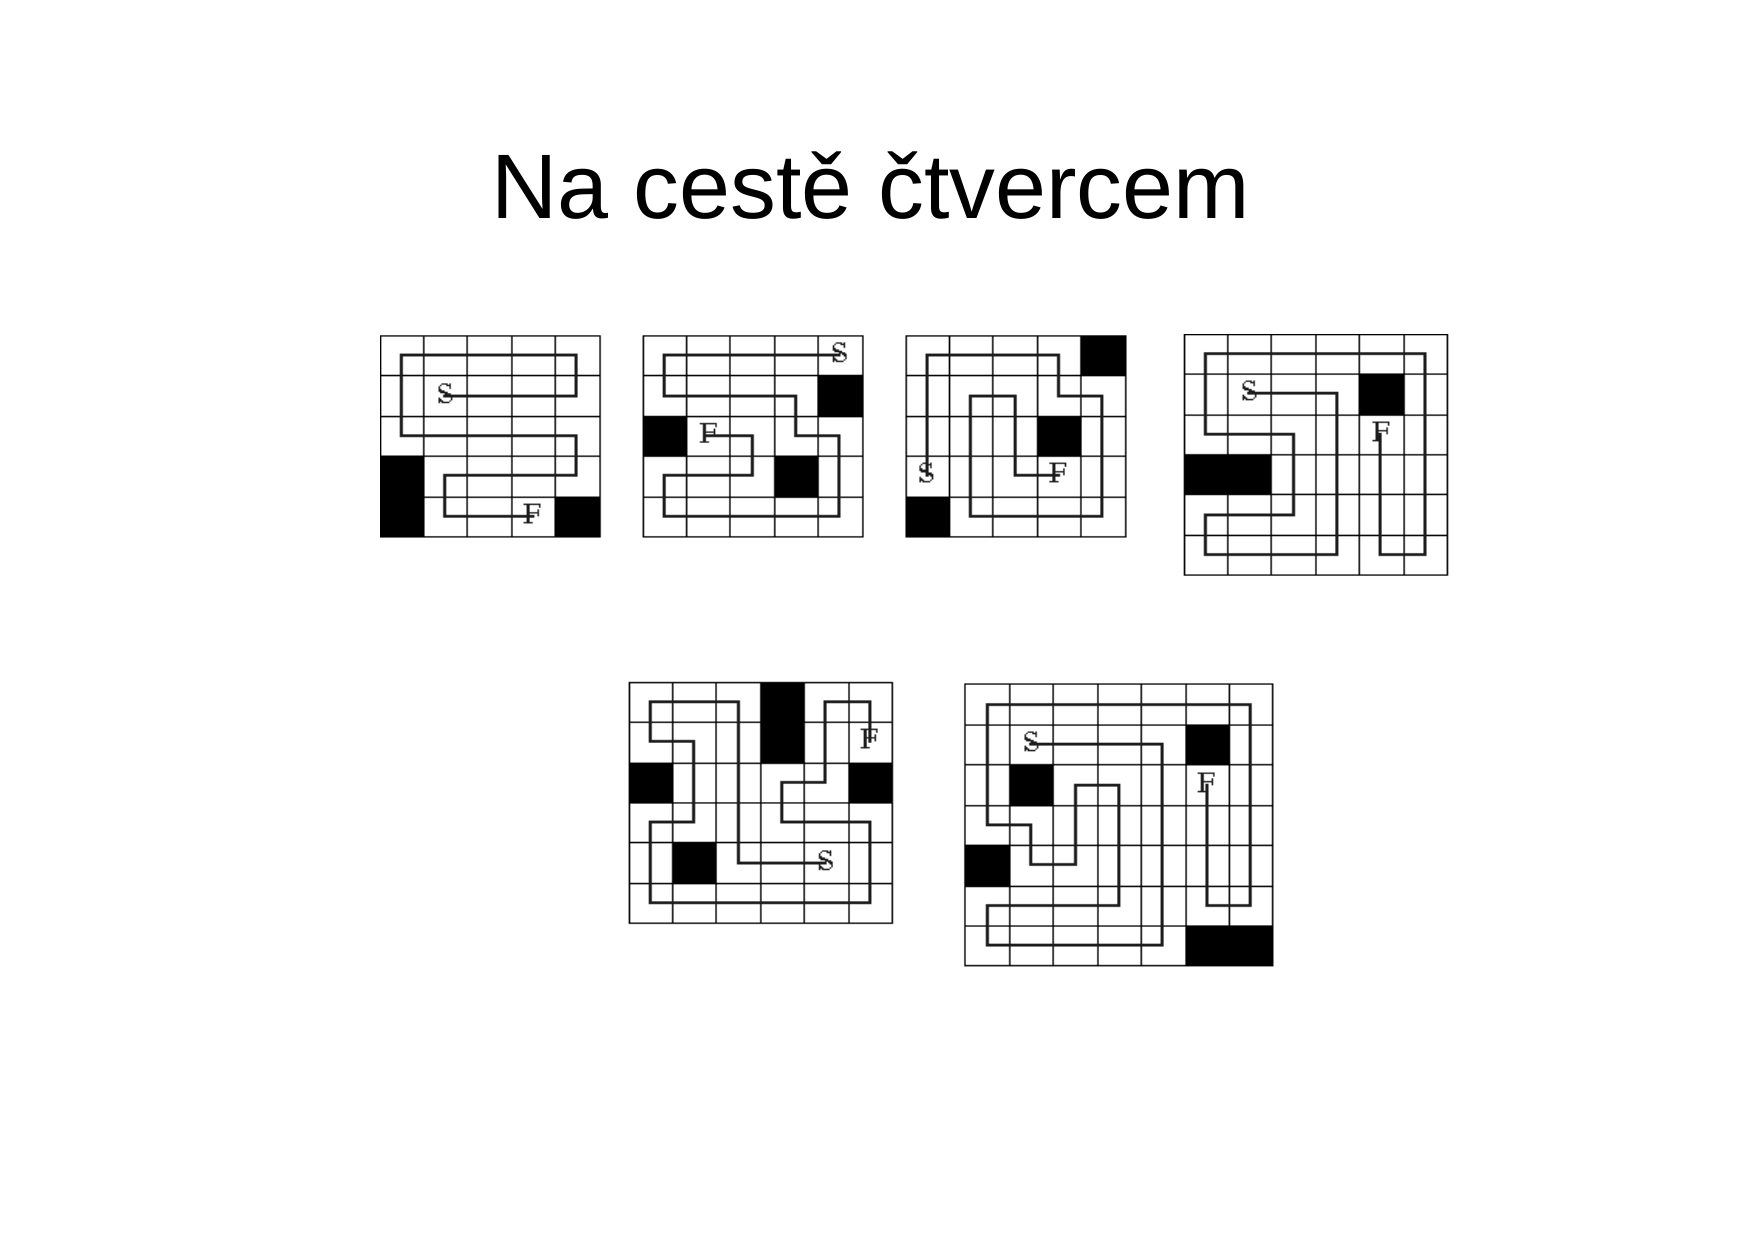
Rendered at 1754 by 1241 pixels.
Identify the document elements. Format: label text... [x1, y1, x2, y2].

picture [380, 334, 1450, 968]
title Na cestě čtvercem [135, 93, 1608, 281]
